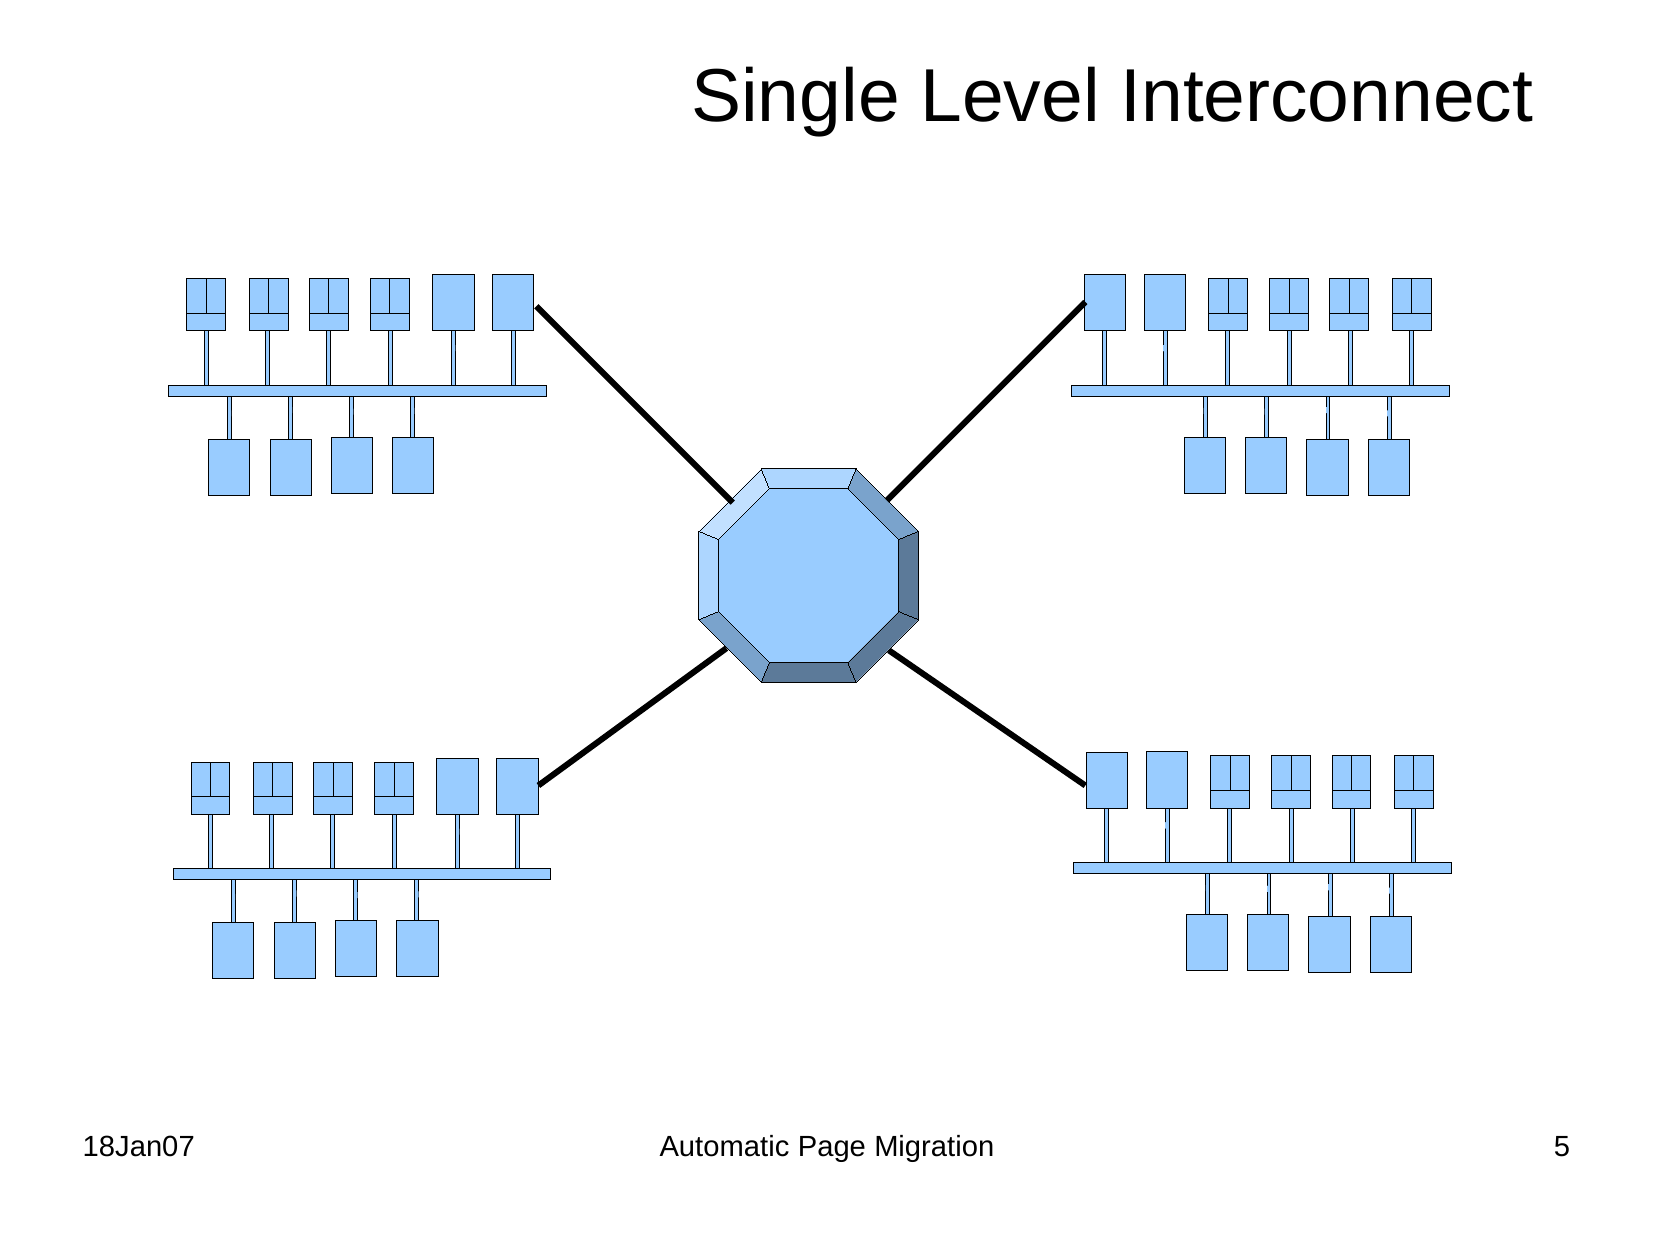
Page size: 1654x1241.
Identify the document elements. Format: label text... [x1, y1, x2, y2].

text_box [173, 758, 551, 979]
text_box [1071, 274, 1450, 496]
text_box [168, 274, 547, 496]
title Single Level Interconnect [121, 39, 1534, 153]
text_box [699, 469, 919, 683]
text_box [1073, 751, 1452, 973]
